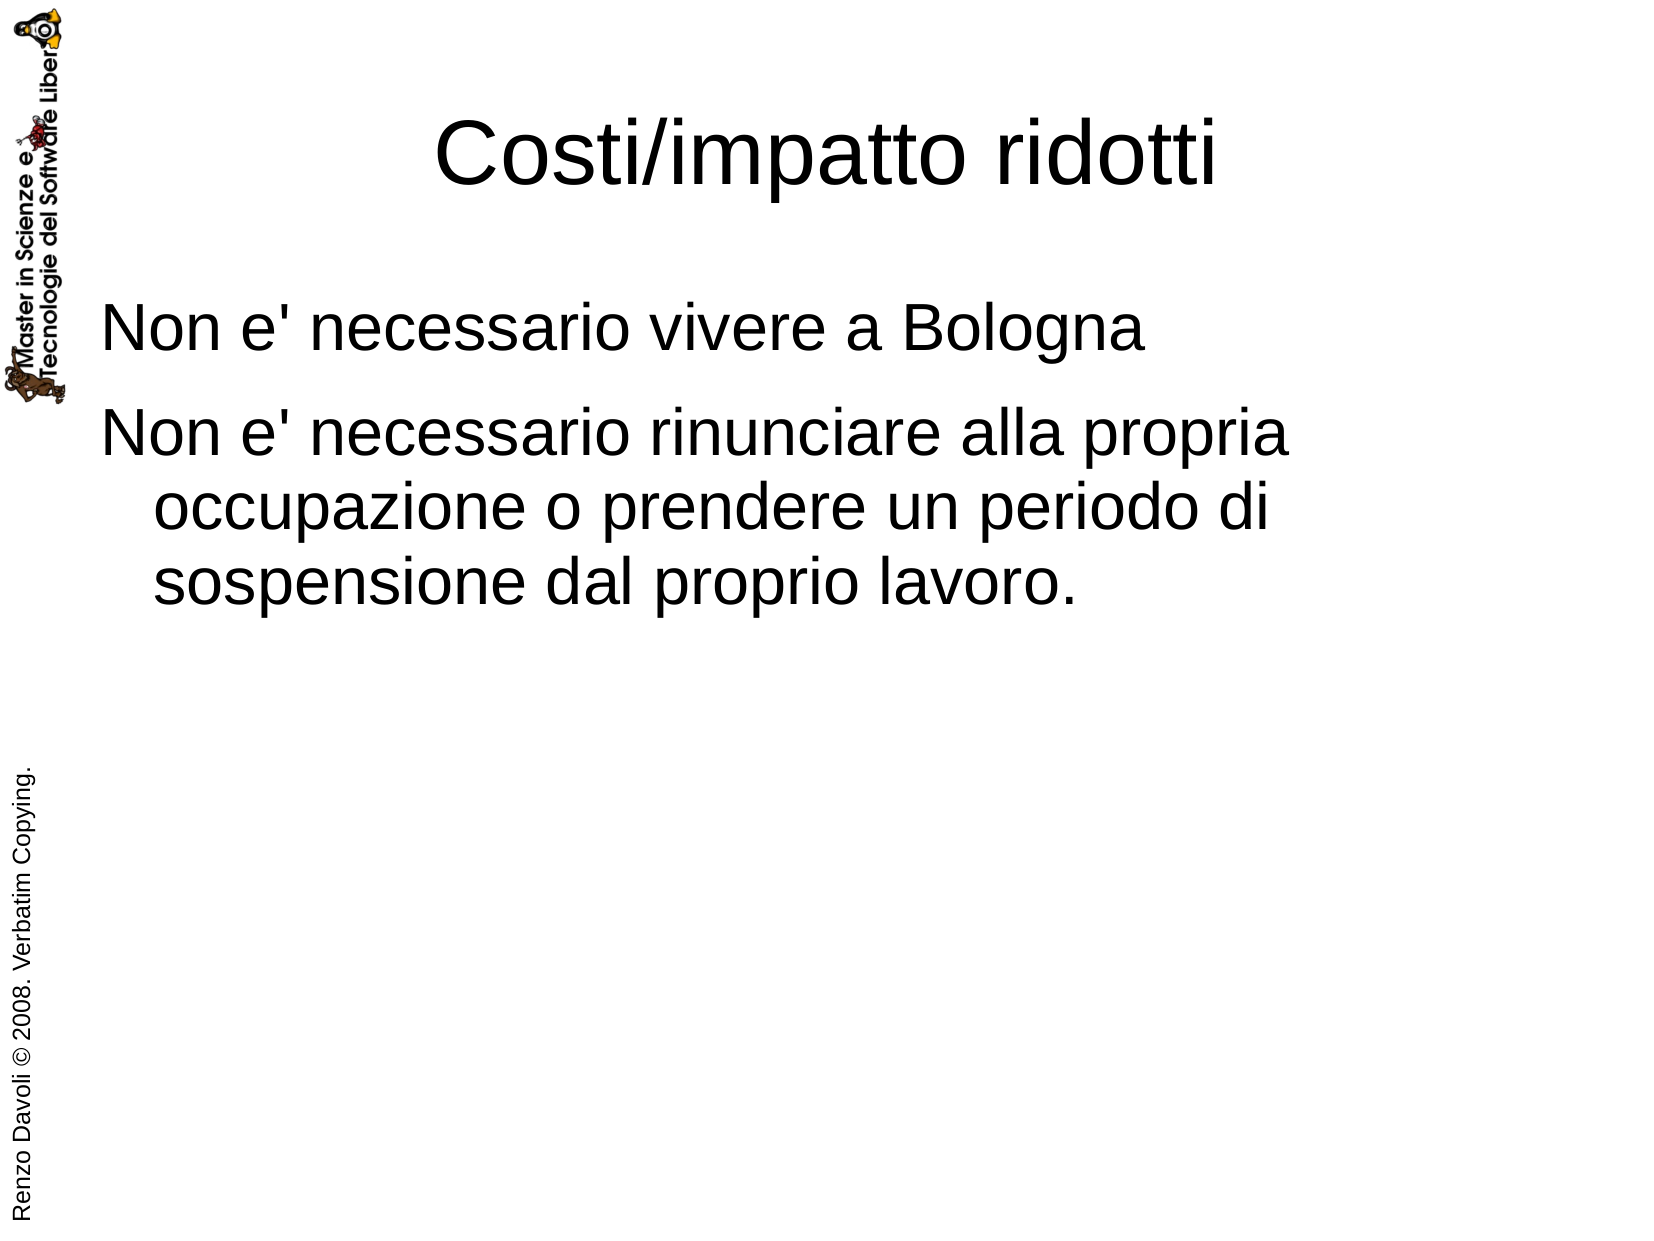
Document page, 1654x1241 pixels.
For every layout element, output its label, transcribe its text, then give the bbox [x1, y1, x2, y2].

picture [1, 2, 69, 413]
title Costi/impatto ridotti [82, 56, 1571, 250]
list Non e' necessario vivere a Bologna Non e' necessario rinunciare alla propria occupazione o prendere un periodo di sospensione dal proprio lavoro. [82, 290, 1571, 1094]
